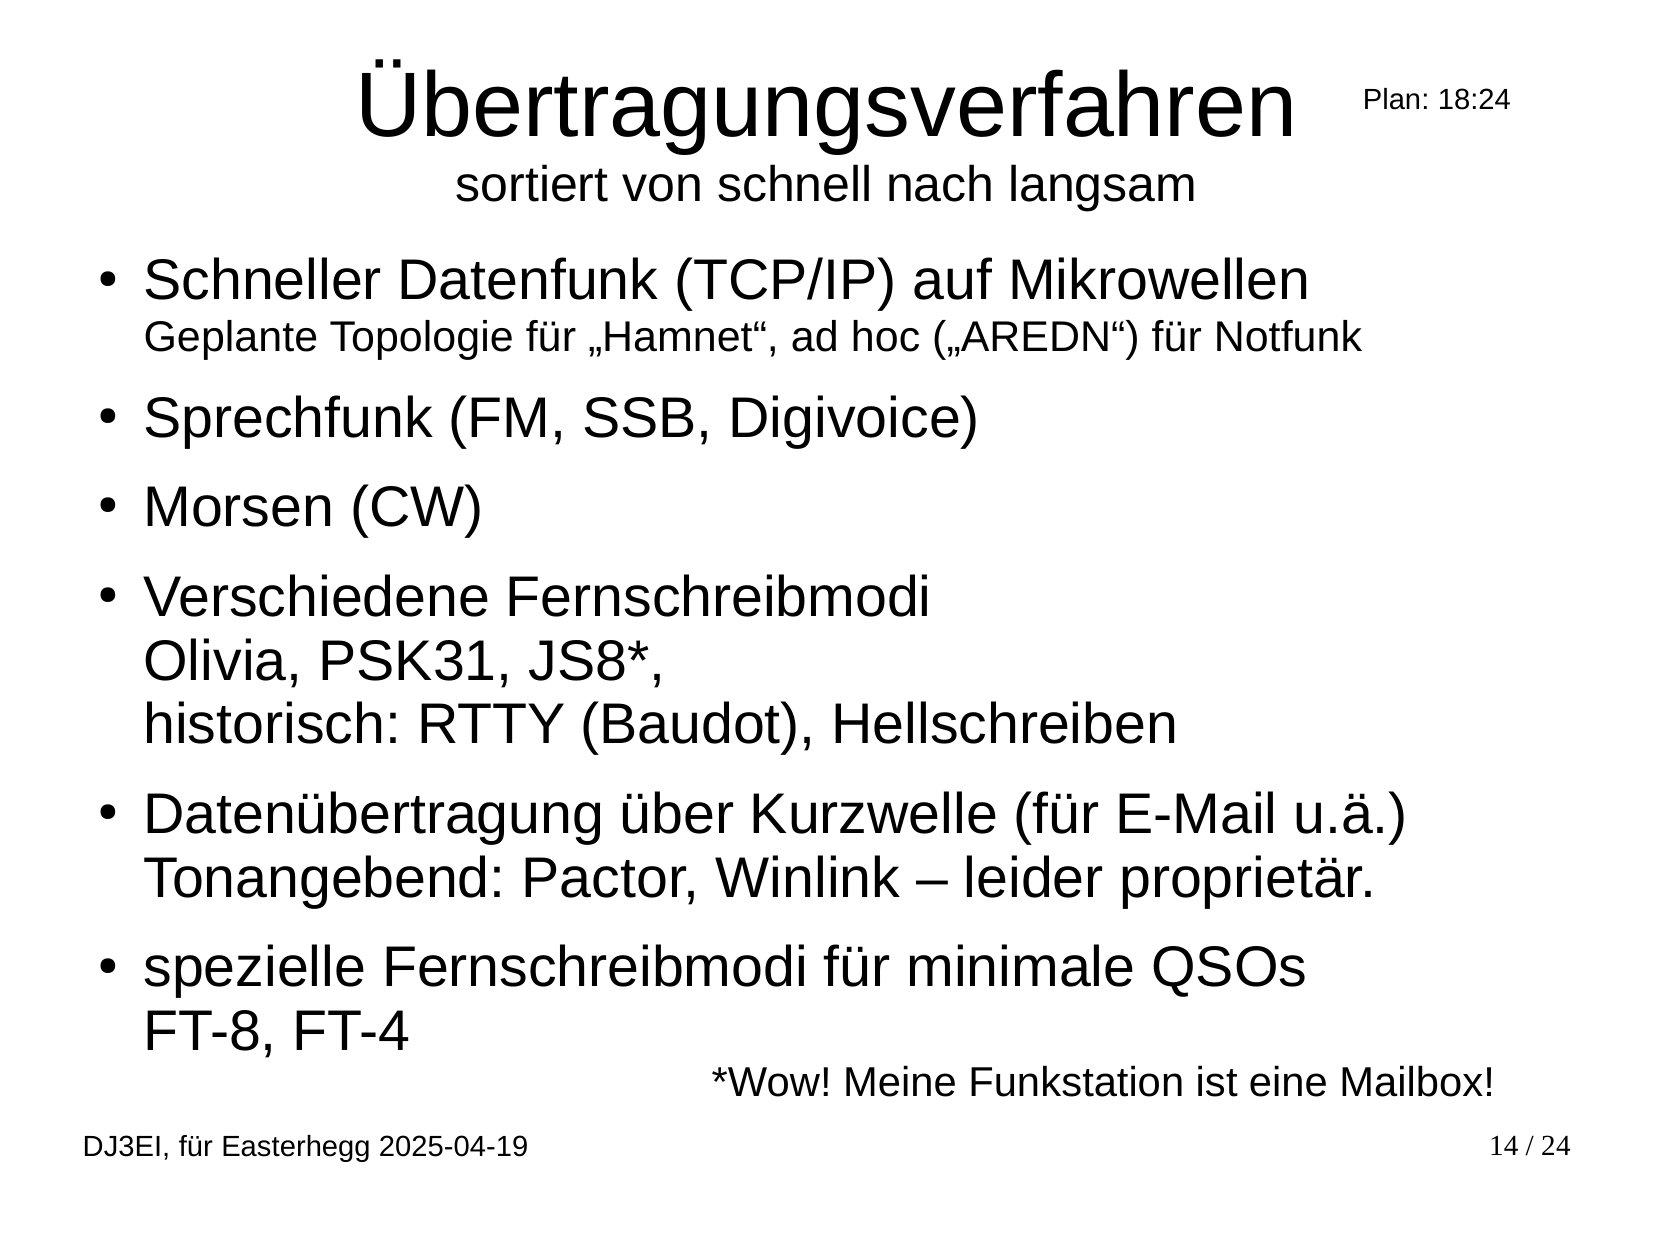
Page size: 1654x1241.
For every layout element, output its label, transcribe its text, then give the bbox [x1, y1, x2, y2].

text_box Plan: 18:24 [1348, 75, 1527, 123]
text_box *Wow! Meine Funkstation ist eine Mailbox! [696, 1051, 1522, 1113]
list Schneller Datenfunk (TCP/IP) auf Mikrowellen Geplante Topologie für „Hamnet“, ad hoc („AREDN“) für Notfunk Sprechfunk (FM, SSB, Digivoice) Morsen (CW) Verschiedene Fernschreibmodi Olivia, PSK31, JS8*, historisch: RTTY (Baudot), Hellschreiben Datenübertragung über Kurzwelle (für E-Mail u.ä.) Tonangebend: Pactor, Winlink – leider proprietär. spezielle Fernschreibmodi für minimale QSOs FT-8, FT-4 [82, 248, 1571, 1075]
title Übertragungsverfahren sortiert von schnell nach langsam [82, 29, 1571, 237]
